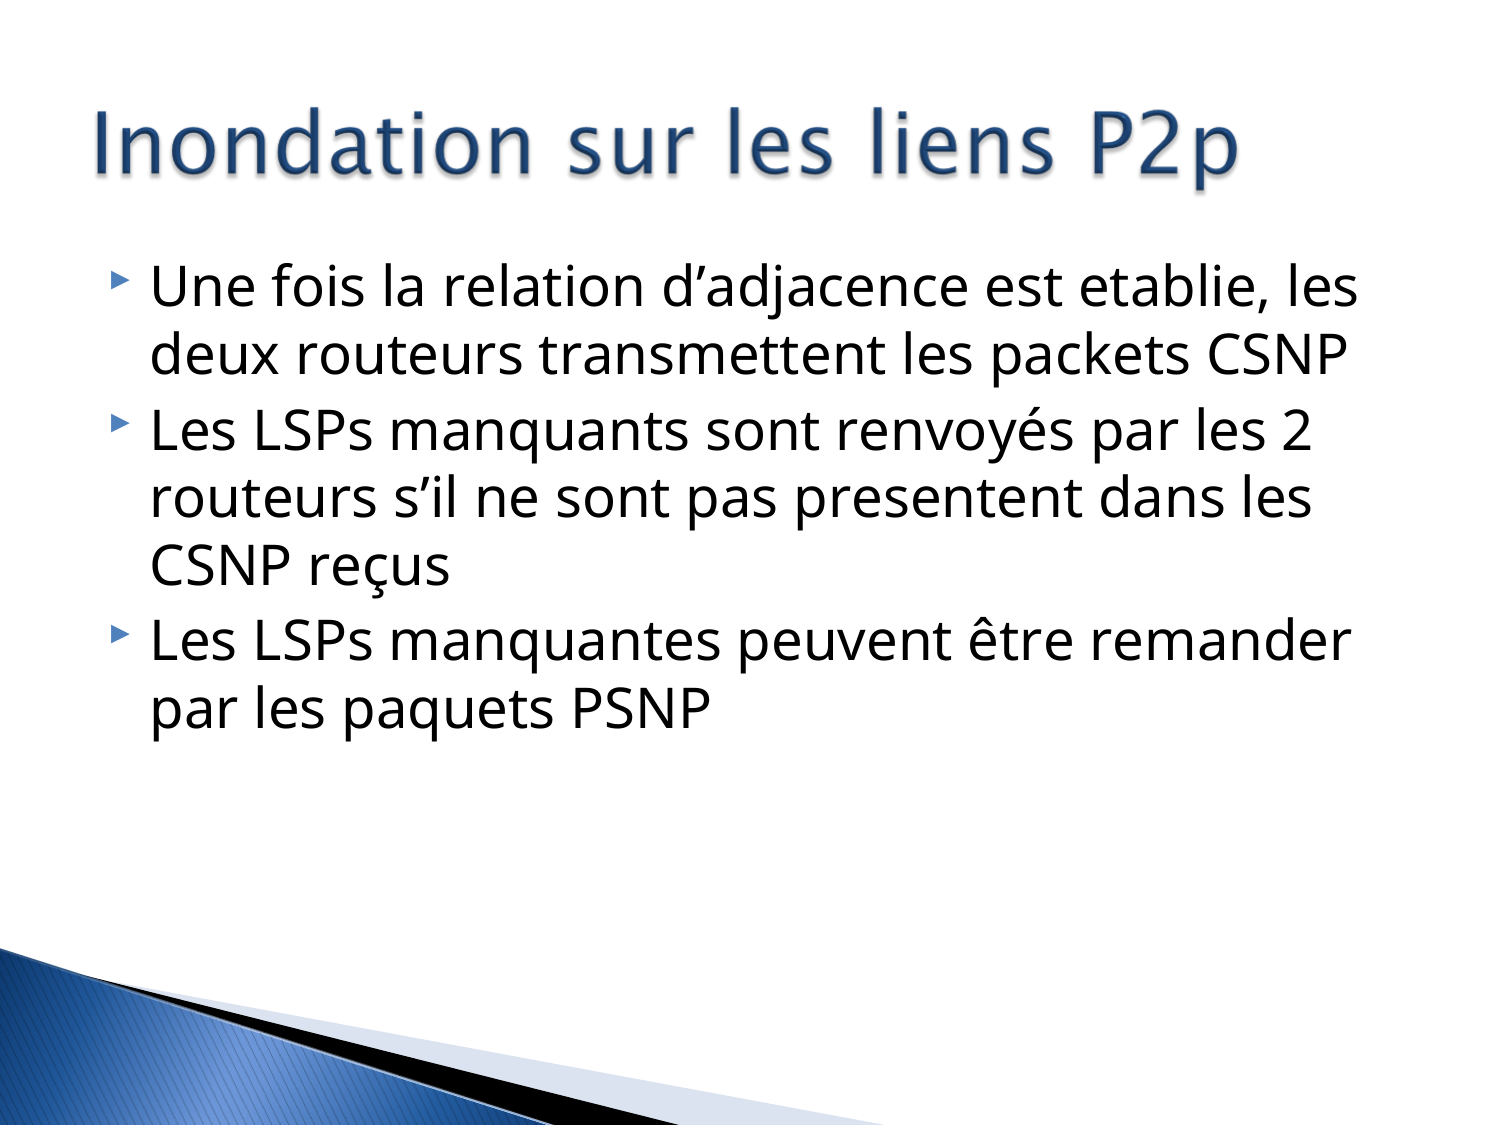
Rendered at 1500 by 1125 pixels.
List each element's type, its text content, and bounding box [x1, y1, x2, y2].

text_box [75, 45, 1426, 234]
picture [0, 947, 559, 1125]
list Une fois la relation d’adjacence est etablie, les deux routeurs transmettent les packets CSNP Les LSPs manquants sont renvoyés par les 2 routeurs s’il ne sont pas presentent dans les CSNP reçus Les LSPs manquantes peuvent être remander par les paquets PSNP [75, 242, 1426, 986]
